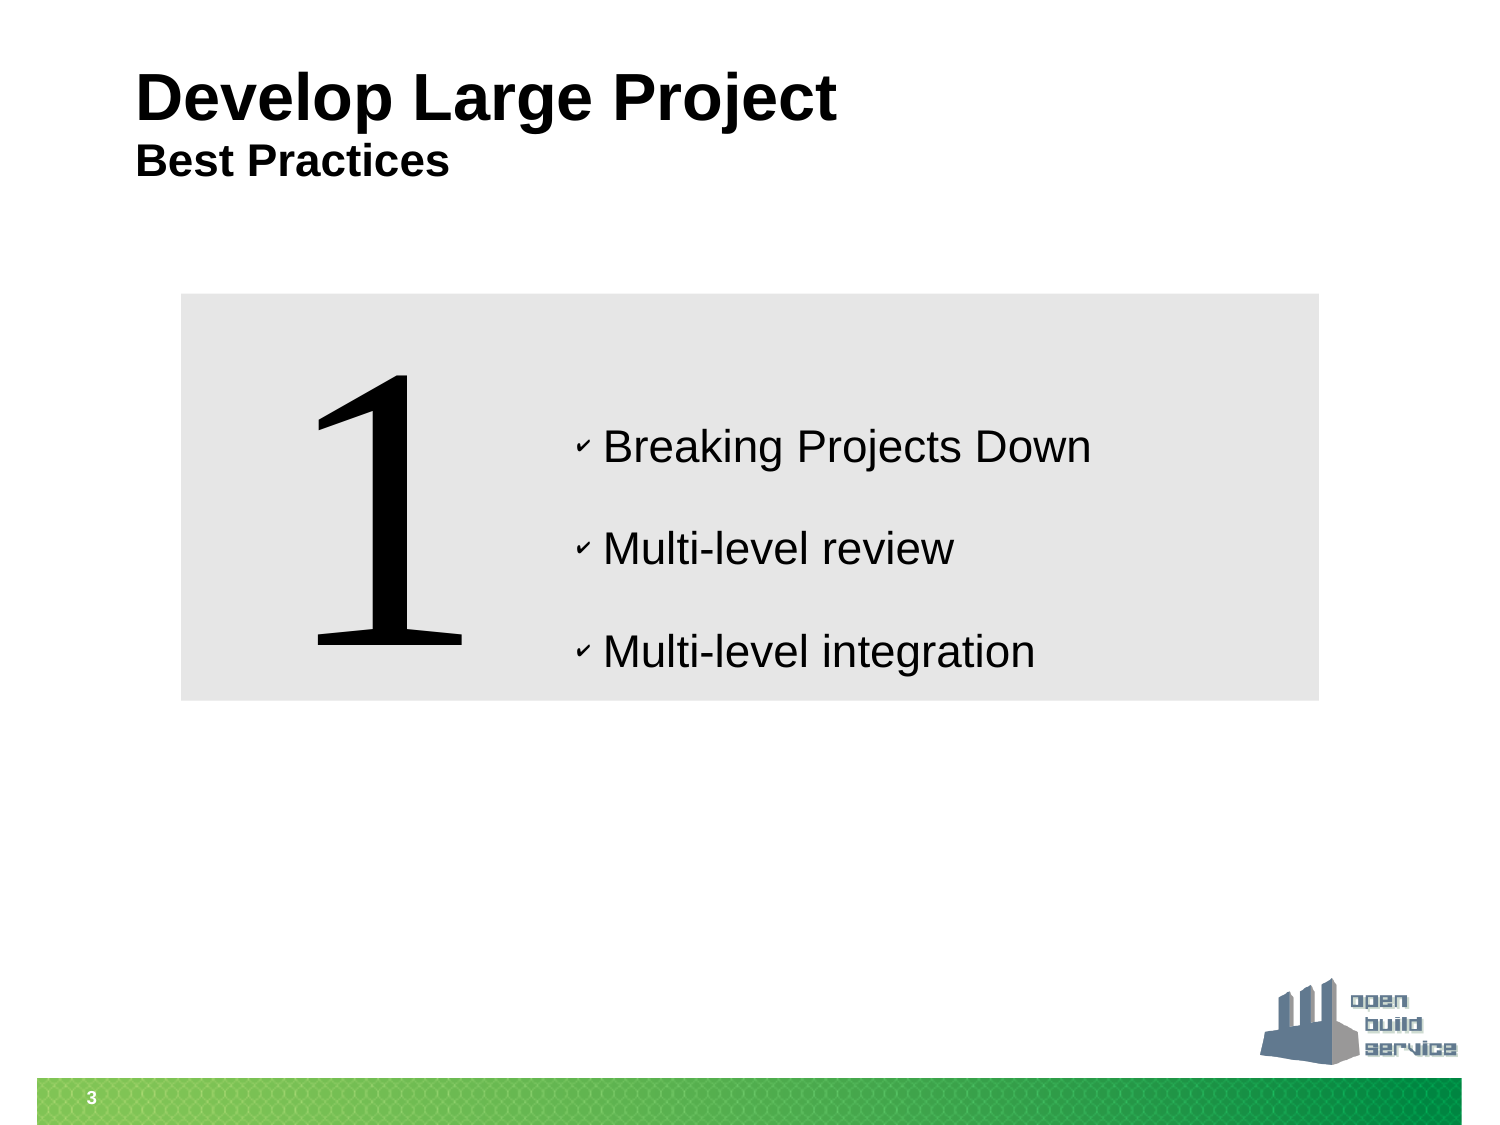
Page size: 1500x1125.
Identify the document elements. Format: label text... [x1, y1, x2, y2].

text_box 1 [282, 258, 534, 716]
picture [1260, 978, 1458, 1065]
text_box Breaking Projects Down Multi-level review Multi-level integration [576, 369, 1093, 626]
title Develop Large Project Best Practices [135, 41, 1372, 204]
text_box [181, 293, 282, 701]
picture [37, 1078, 1462, 1125]
text_box [534, 293, 1319, 701]
